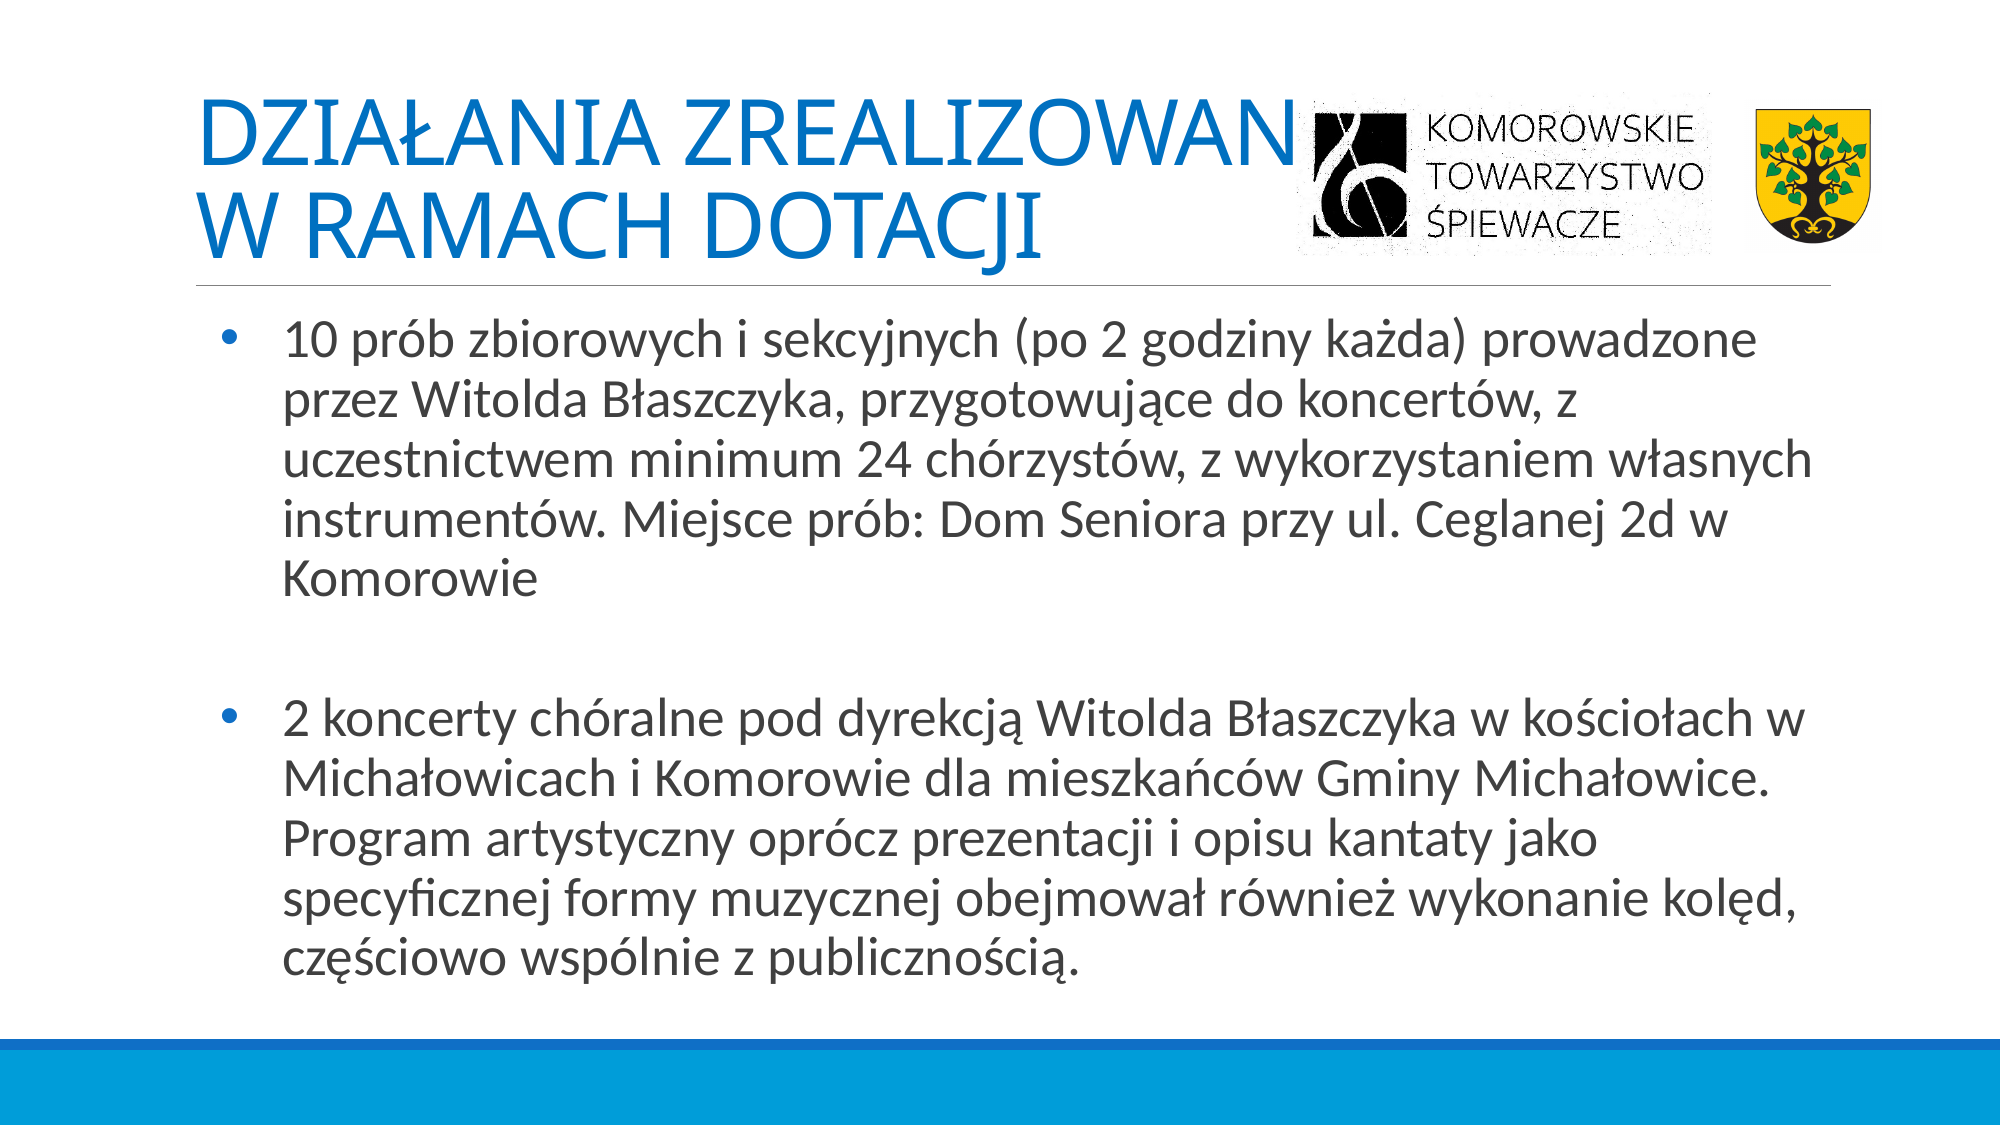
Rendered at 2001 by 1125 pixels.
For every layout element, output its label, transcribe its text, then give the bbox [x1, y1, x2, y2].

picture [1744, 99, 1882, 253]
list 10 prób zbiorowych i sekcyjnych (po 2 godziny każda) prowadzone przez Witolda Błaszczyka, przygotowujące do koncertów, z uczestnictwem minimum 24 chórzystów, z wykorzystaniem własnych instrumentów. Miejsce prób: Dom Seniora przy ul. Ceglanej 2d w Komorowie 2 koncerty chóralne pod dyrekcją Witolda Błaszczyka w kościołach w Michałowicach i Komorowie dla mieszkańców Gminy Michałowice. Program artystyczny oprócz prezentacji i opisu kantaty jako specyficznej formy muzycznej obejmował również wykonanie kolęd, częściowo wspólnie z publicznością. [180, 302, 1830, 999]
picture [1296, 92, 1712, 256]
title DZIAŁANIA ZREALIZOWANE W RAMACH DOTACJI [180, 47, 1830, 285]
